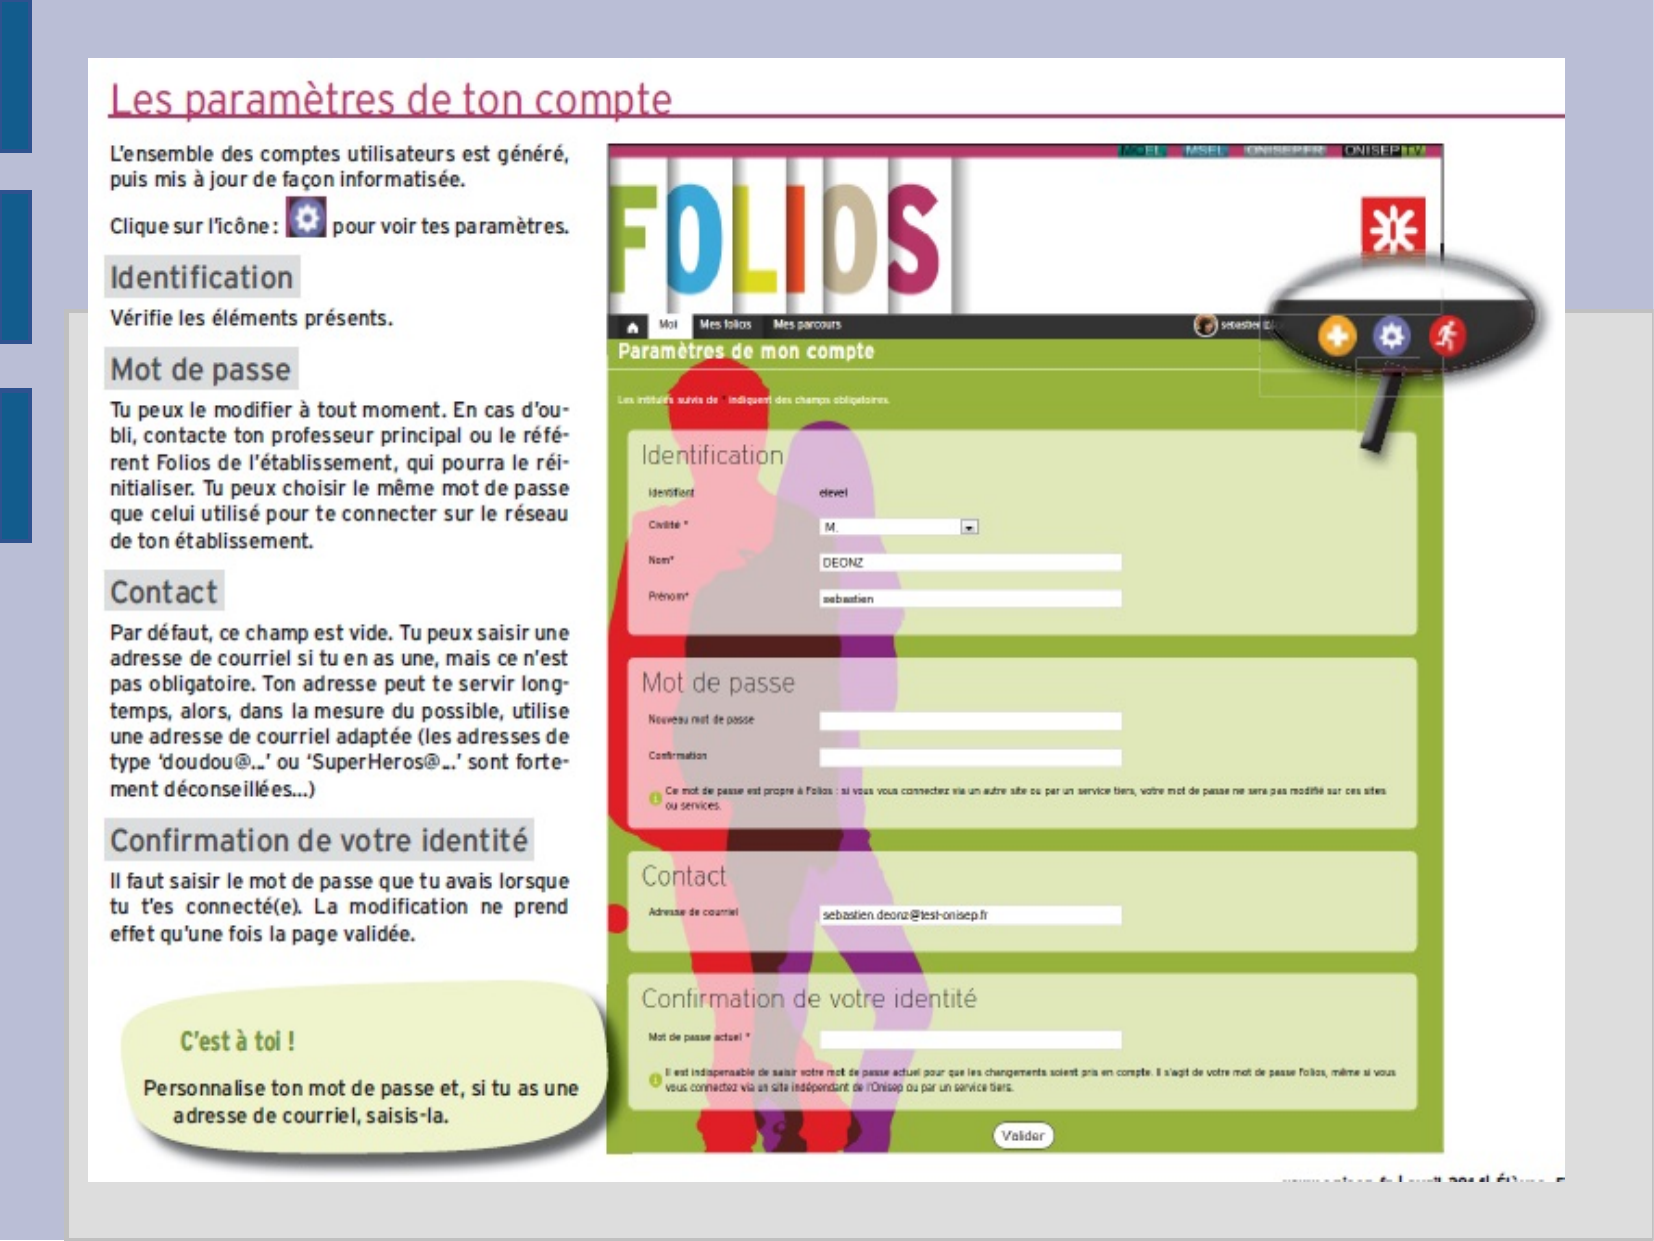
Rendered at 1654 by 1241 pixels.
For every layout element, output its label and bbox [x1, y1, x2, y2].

picture [88, 59, 1565, 1182]
